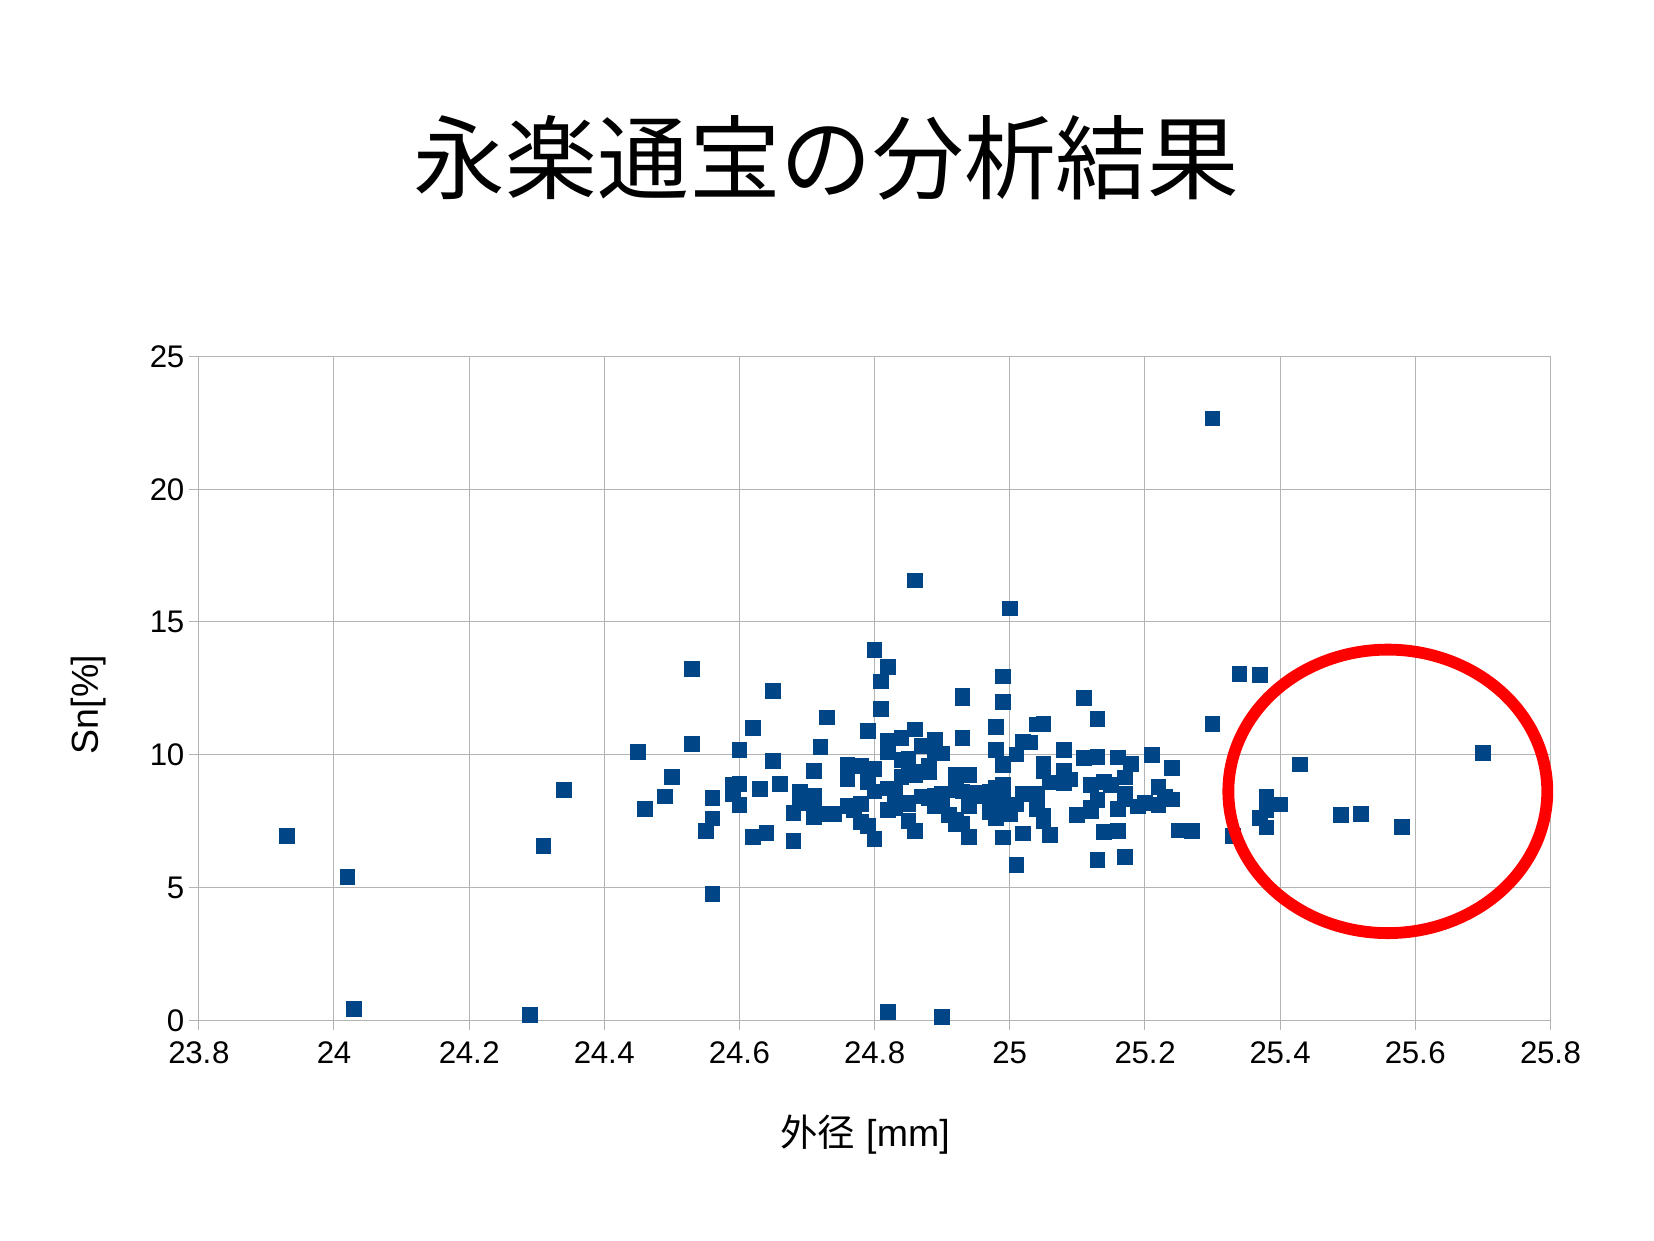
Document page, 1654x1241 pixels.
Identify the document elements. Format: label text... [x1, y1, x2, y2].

title 永楽通宝の分析結果 [82, 49, 1571, 249]
chart [5, 249, 1636, 1241]
